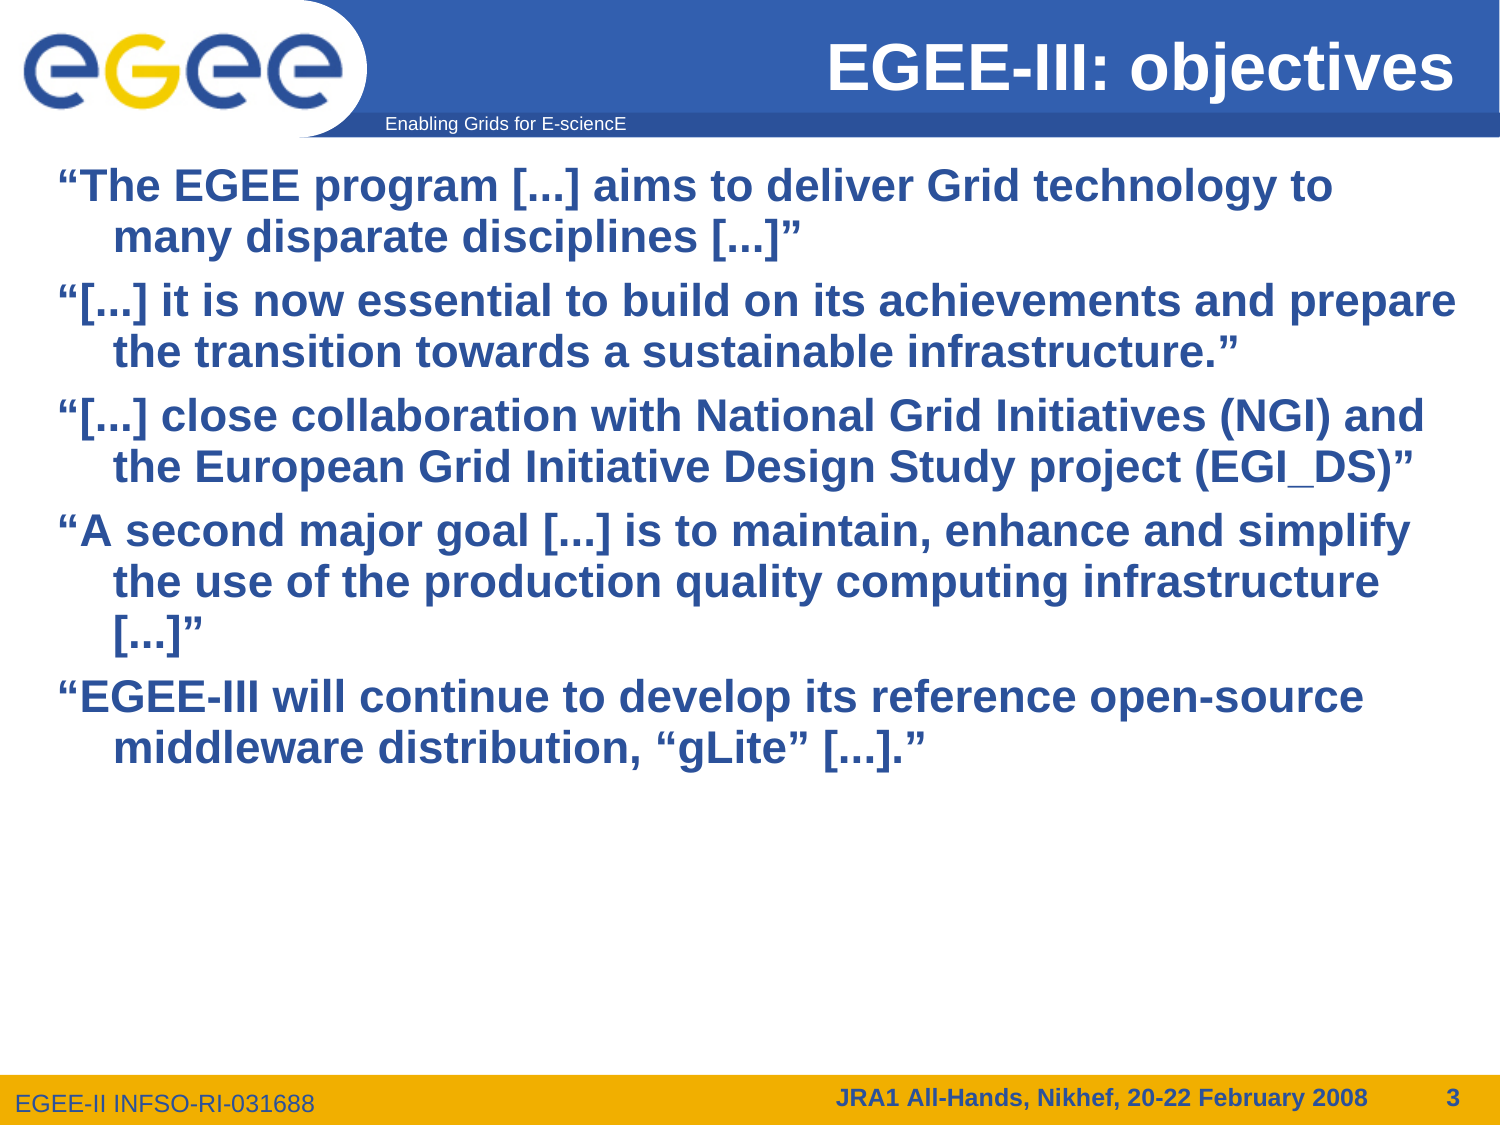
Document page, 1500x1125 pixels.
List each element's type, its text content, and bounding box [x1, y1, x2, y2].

title EGEE-III: objectives [369, 0, 1475, 148]
list “The EGEE program [...] aims to deliver Grid technology to many disparate disciplines [...]” “[...] it is now essential to build on its achievements and prepare the transition towards a sustainable infrastructure.” “[...] close collaboration with National Grid Initiatives (NGI) and the European Grid Initiative Design Study project (EGI_DS)” “A second major goal [...] is to maintain, enhance and simplify the use of the production quality computing infrastructure [...]” “EGEE-III will continue to develop its reference open-source middleware distribution, “gLite” [...].” [56, 159, 1466, 1042]
picture [18, 30, 349, 112]
